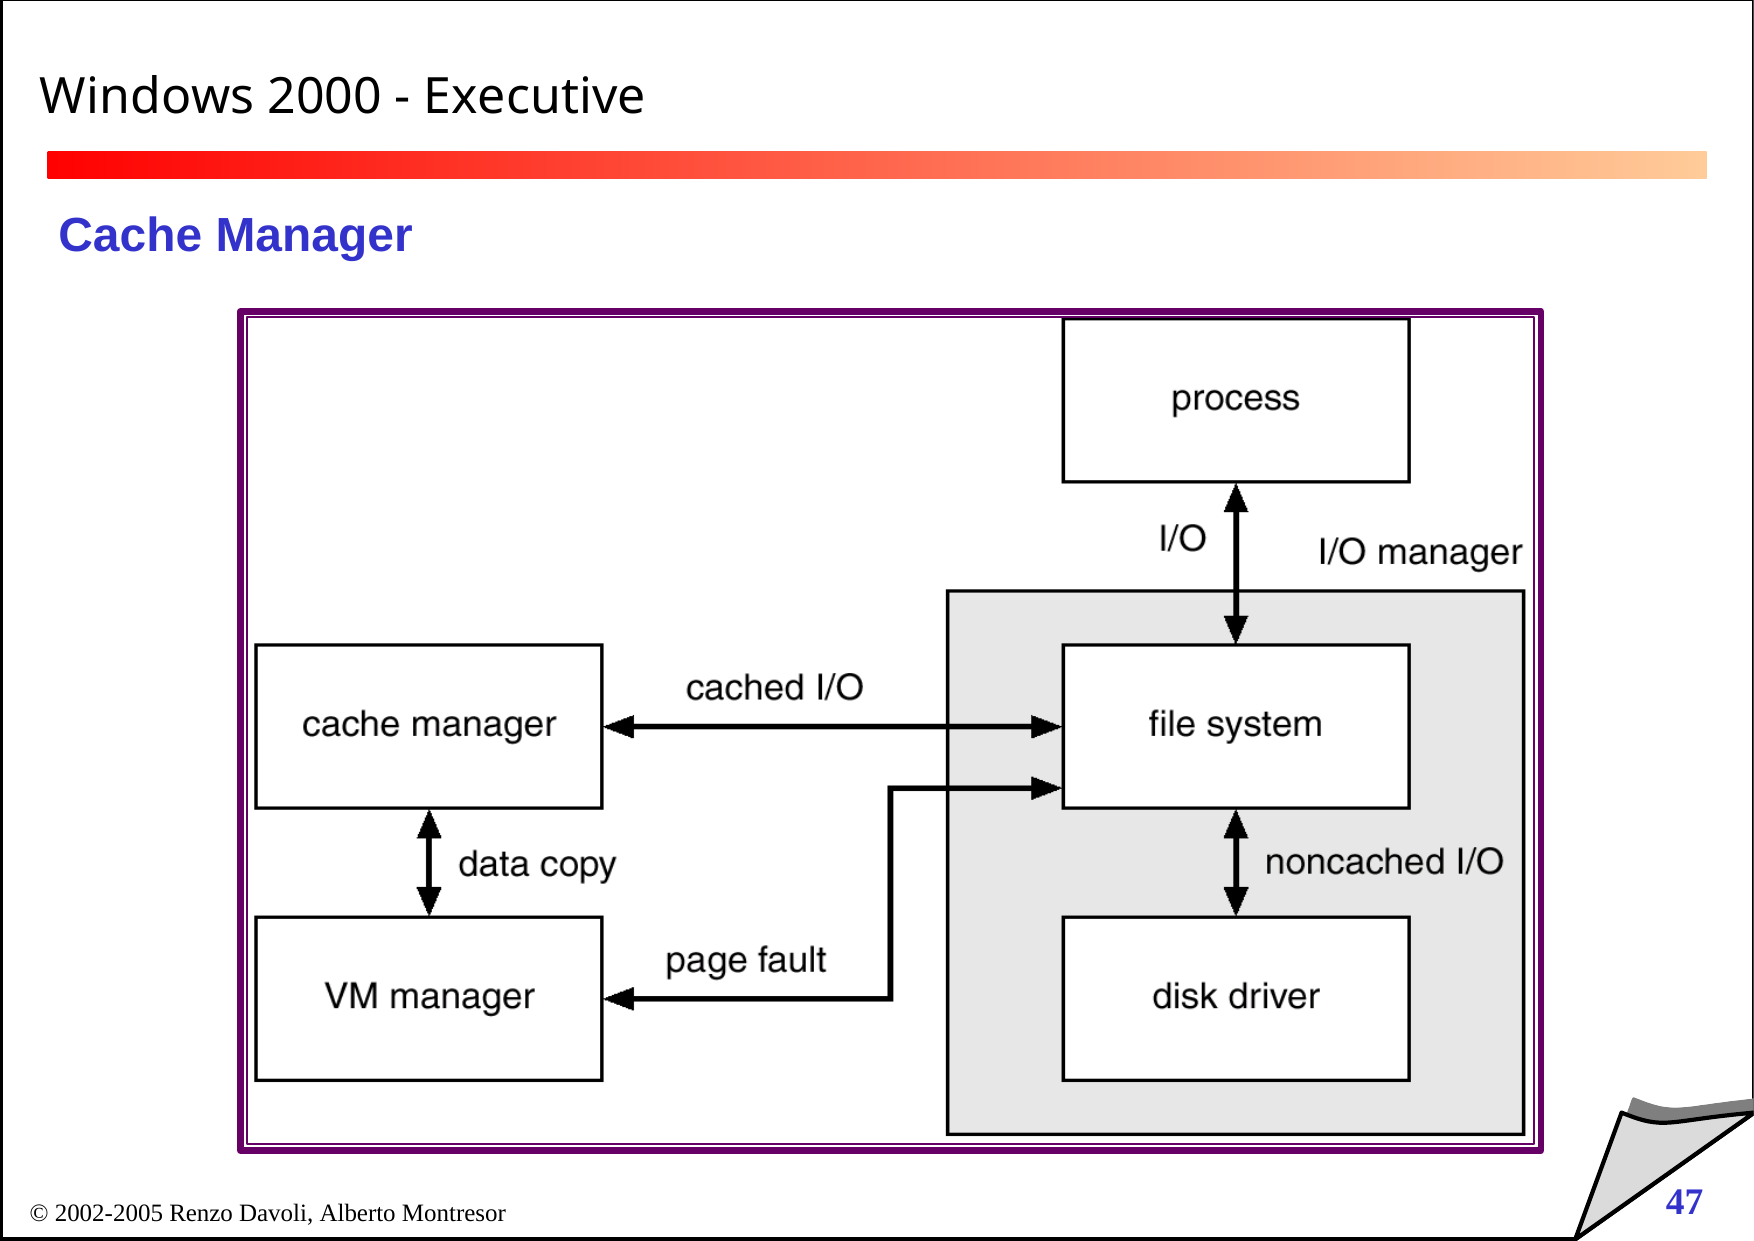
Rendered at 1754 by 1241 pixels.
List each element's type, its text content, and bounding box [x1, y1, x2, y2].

picture [234, 305, 1547, 1156]
title Windows 2000 - Executive [40, 49, 1713, 144]
list Cache Manager [58, 206, 1695, 815]
